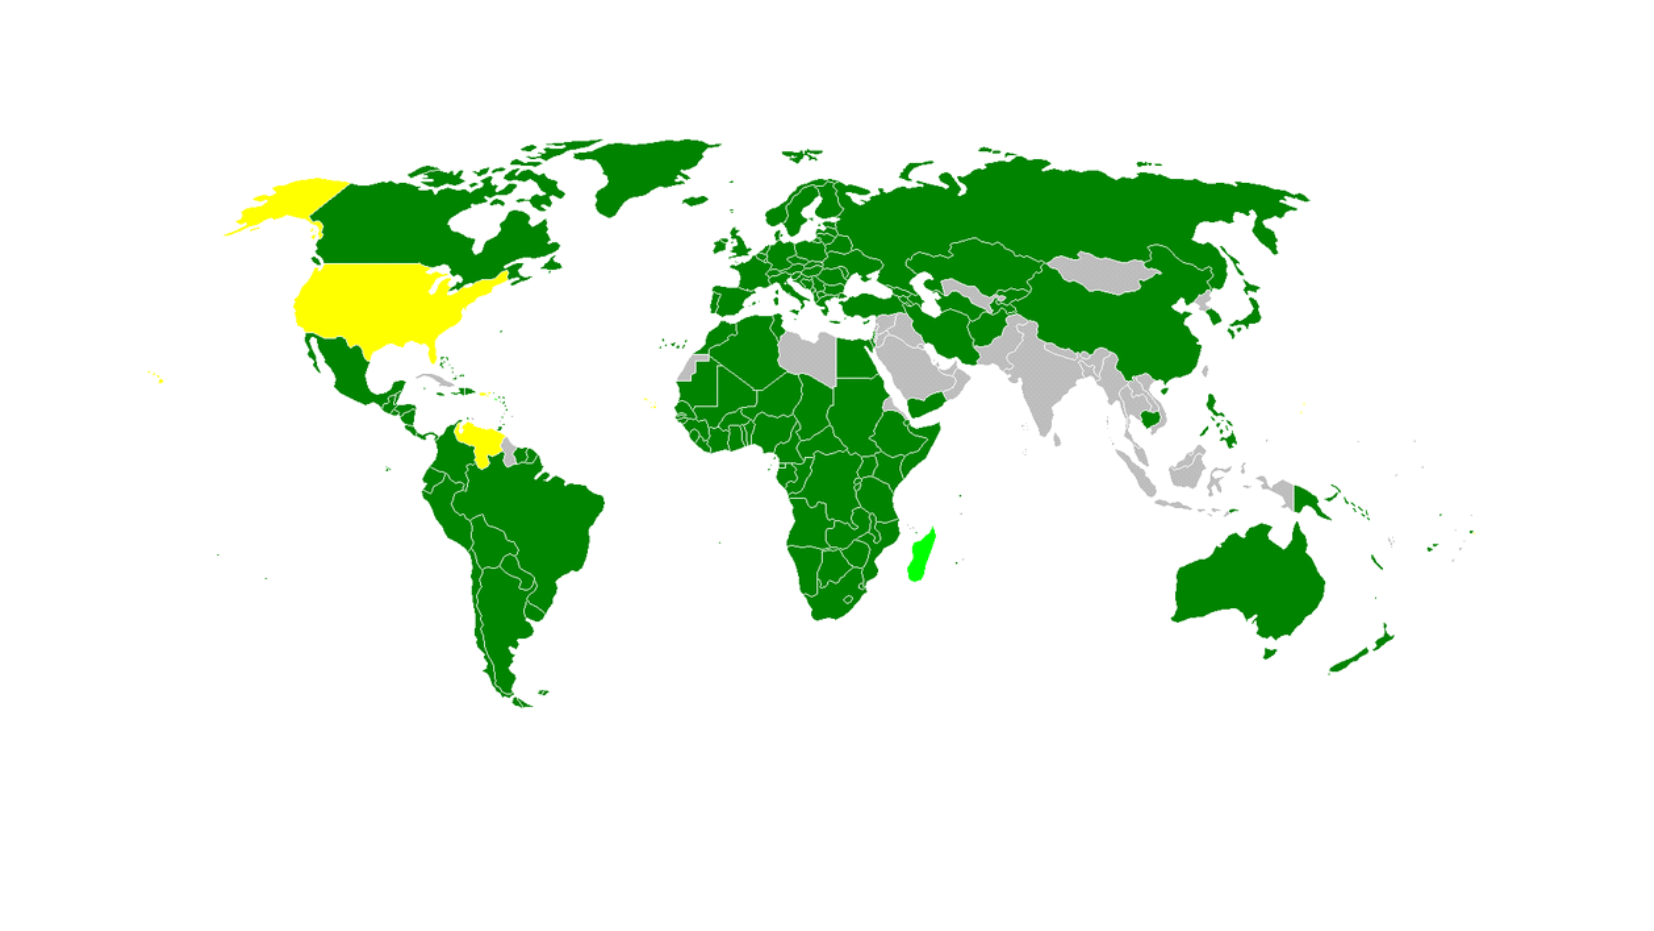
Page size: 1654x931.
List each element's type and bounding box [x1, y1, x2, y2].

picture [137, 129, 1483, 723]
